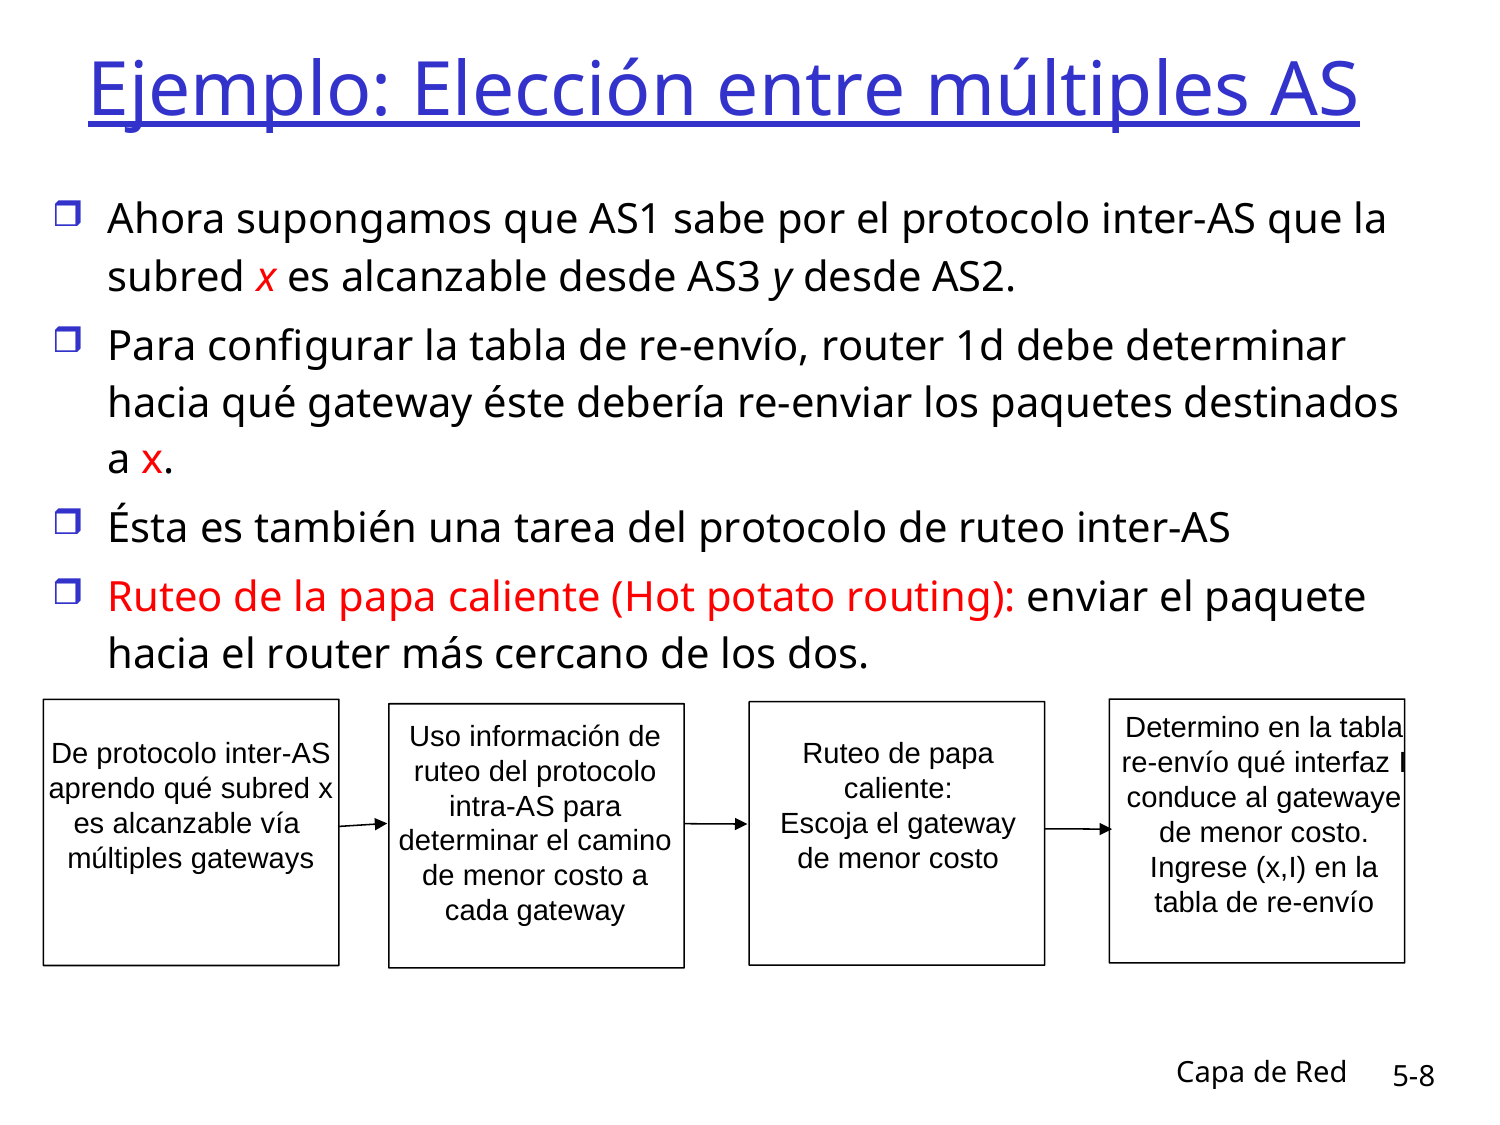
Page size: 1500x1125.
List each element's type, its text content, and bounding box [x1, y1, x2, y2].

list Ahora supongamos que AS1 sabe por el protocolo inter-AS que la subred x es alcanzable desde AS3 y desde AS2. Para configurar la tabla de re-envío, router 1d debe determinar hacia qué gateway éste debería re-enviar los paquetes destinados a x. Ésta es también una tarea del protocolo de ruteo inter-AS Ruteo de la papa caliente (Hot potato routing): enviar el paquete hacia el router más cercano de los dos. [52, 189, 1428, 1051]
title Ejemplo: Elección entre múltiples AS [87, 23, 1473, 150]
text_box De protocolo inter-AS aprendo qué subred x es alcanzable vía múltiples gateways [33, 726, 52, 883]
